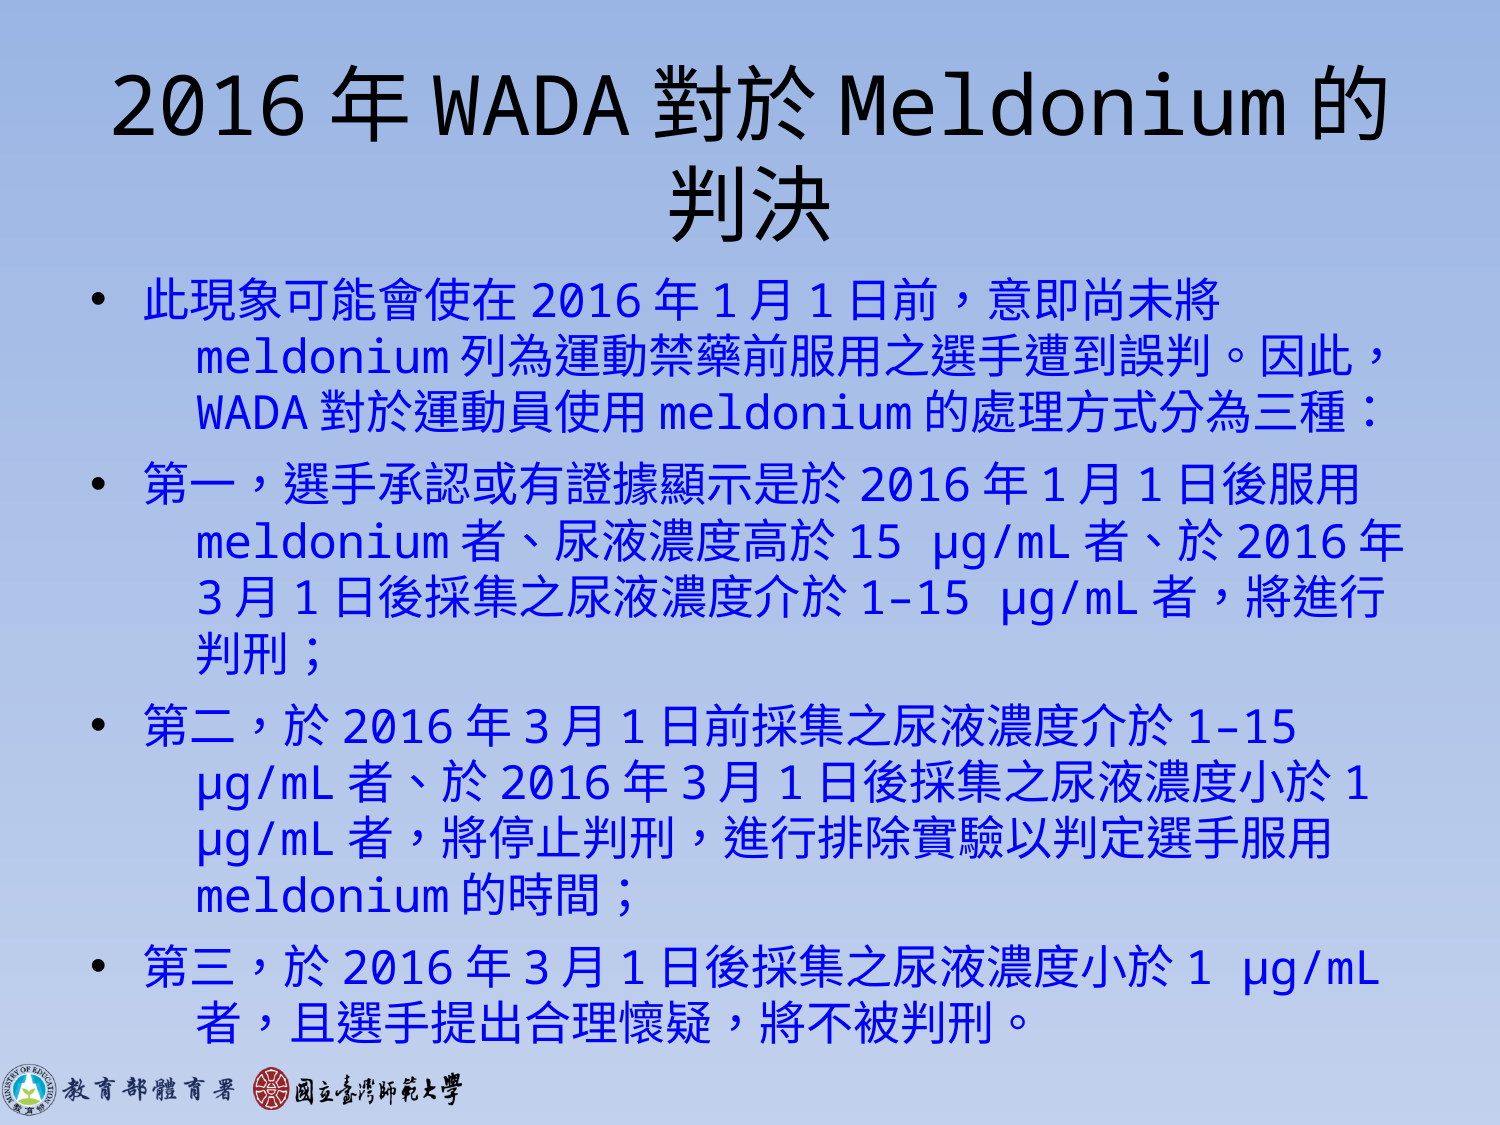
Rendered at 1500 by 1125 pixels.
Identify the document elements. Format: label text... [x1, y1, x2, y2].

list 此現象可能會使在2016年1月1日前，意即尚未將meldonium列為運動禁藥前服用之選手遭到誤判。因此，WADA對於運動員使用meldonium的處理方式分為三種： 第一，選手承認或有證據顯示是於2016年1月1日後服用meldonium者、尿液濃度高於15 μg/mL者、於2016年3月1日後採集之尿液濃度介於1–15 μg/mL者，將進行判刑； 第二，於2016年3月1日前採集之尿液濃度介於1–15 μg/mL者、於2016年3月1日後採集之尿液濃度小於1 μg/mL者，將停止判刑，進行排除實驗以判定選手服用meldonium的時間； 第三，於2016年3月1日後採集之尿液濃度小於1 μg/mL者，且選手提出合理懷疑，將不被判刑。 [75, 262, 1426, 1073]
title 2016年WADA對於Meldonium的判決 [75, 45, 1426, 233]
